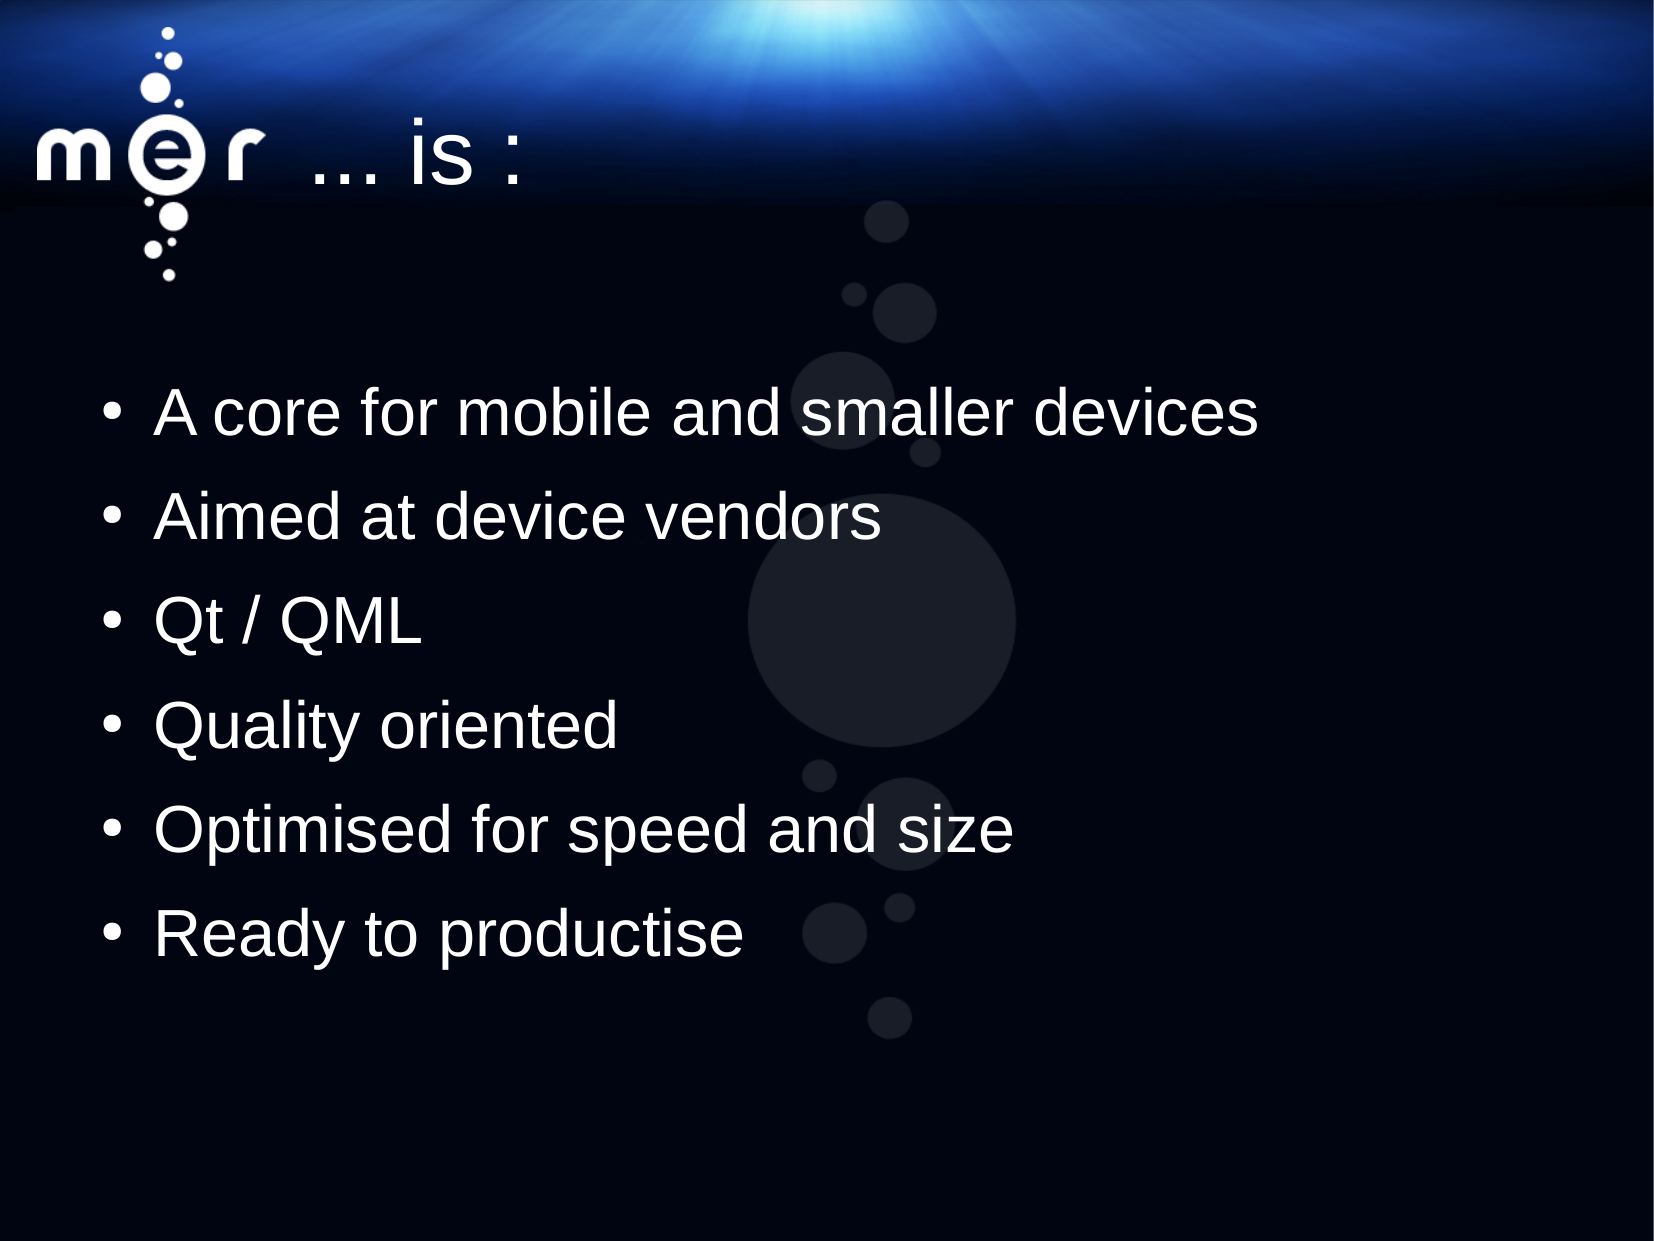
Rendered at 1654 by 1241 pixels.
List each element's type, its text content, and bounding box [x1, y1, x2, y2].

picture [0, 0, 1654, 1241]
list A core for mobile and smaller devices Aimed at device vendors Qt / QML Quality oriented Optimised for speed and size Ready to productise [82, 375, 1571, 1109]
title ... is : [307, 49, 1571, 257]
